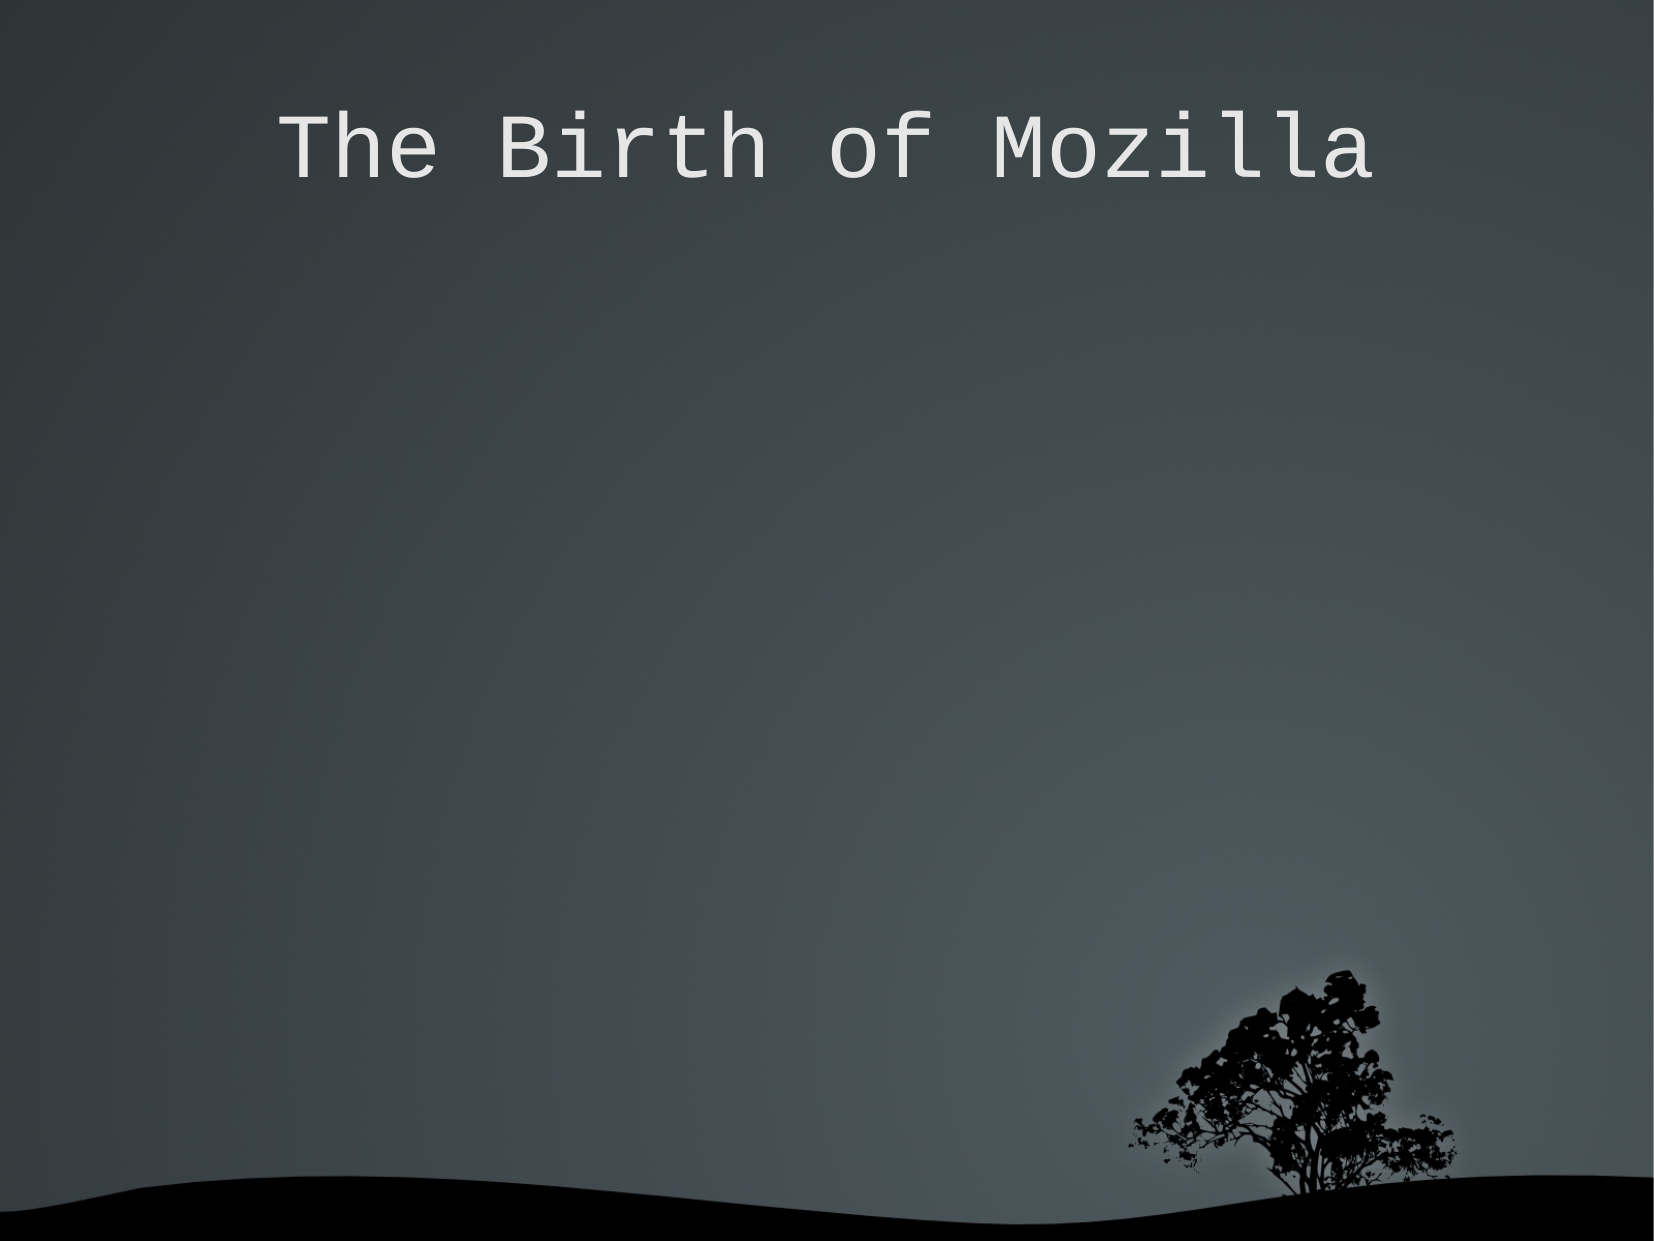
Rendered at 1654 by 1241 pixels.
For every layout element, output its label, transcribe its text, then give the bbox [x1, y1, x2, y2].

title The Birth of Mozilla [82, 56, 1571, 250]
list [82, 290, 1571, 1094]
picture [0, 0, 1654, 1241]
